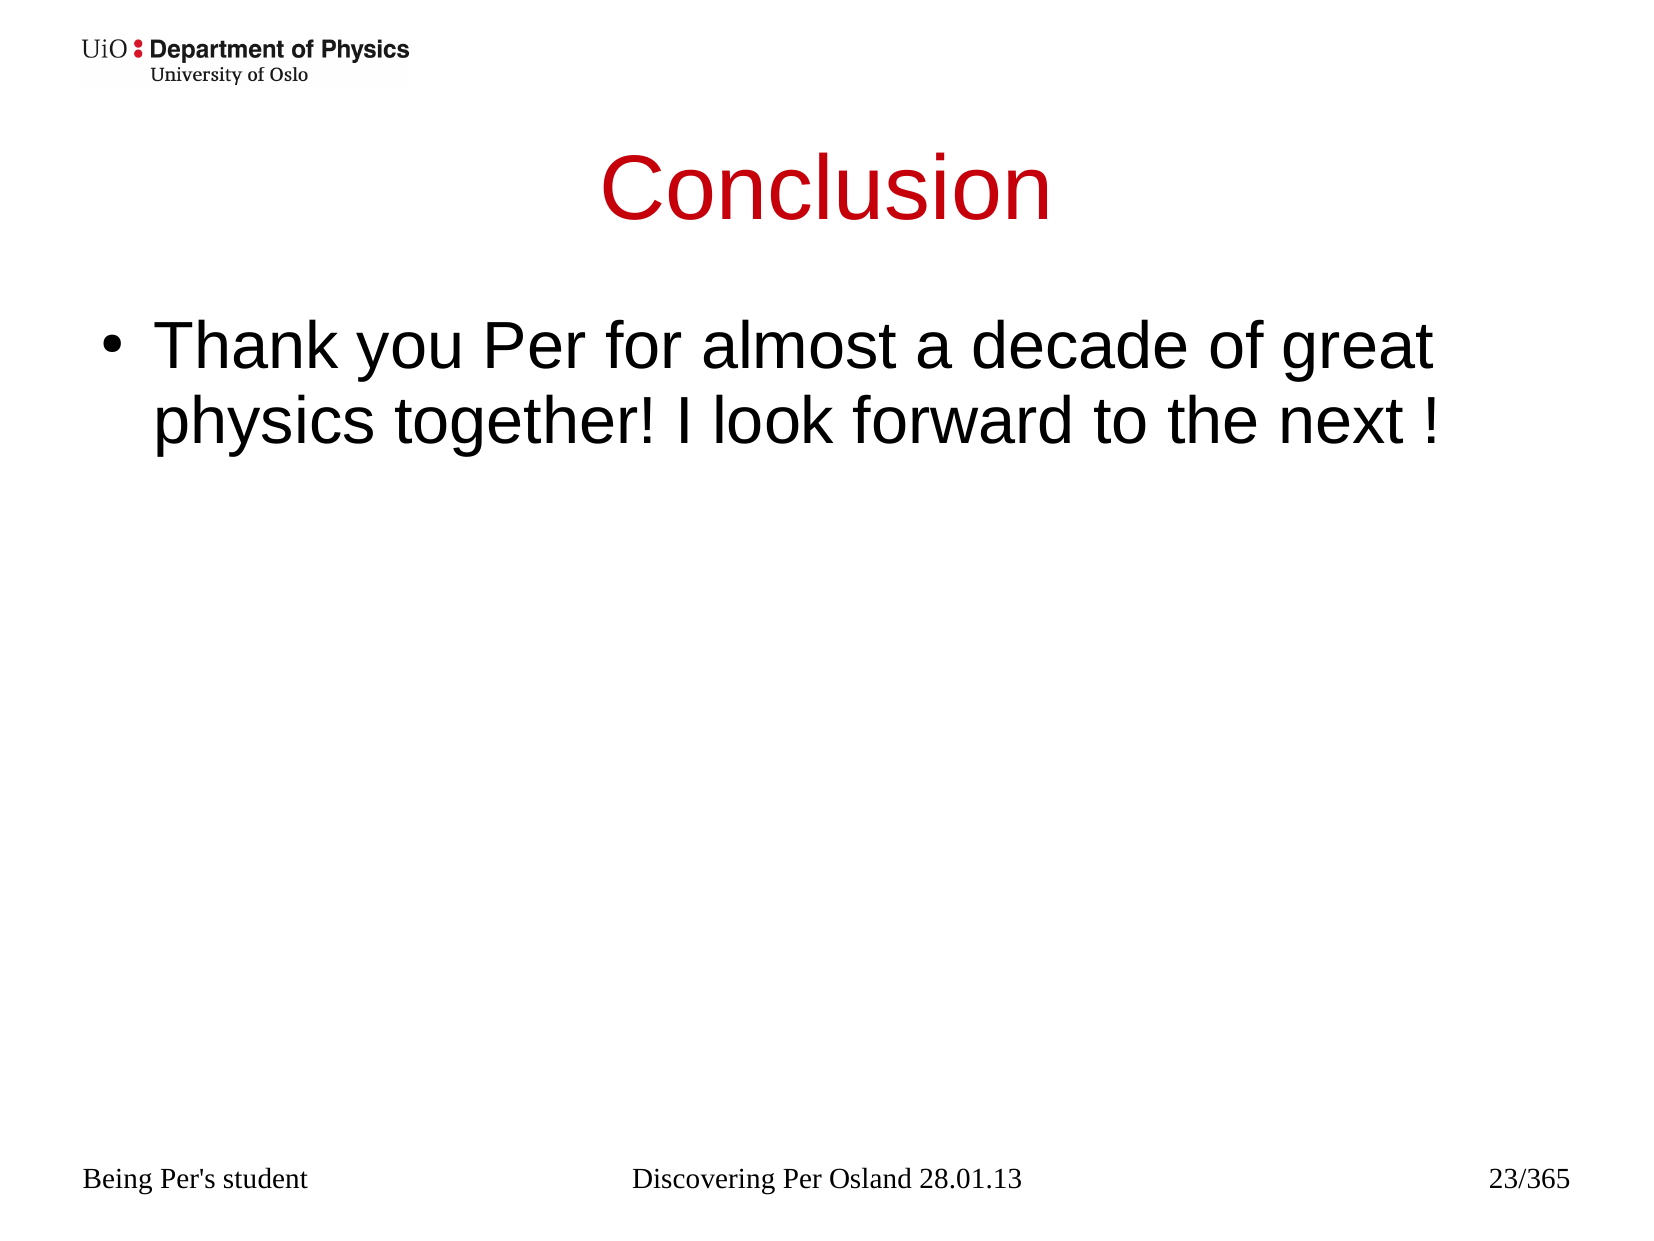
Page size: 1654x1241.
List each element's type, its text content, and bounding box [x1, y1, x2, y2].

title Conclusion [82, 84, 1571, 292]
list Thank you Per for almost a decade of great physics together! I look forward to the next ! [82, 307, 1576, 1112]
picture [80, 37, 413, 86]
